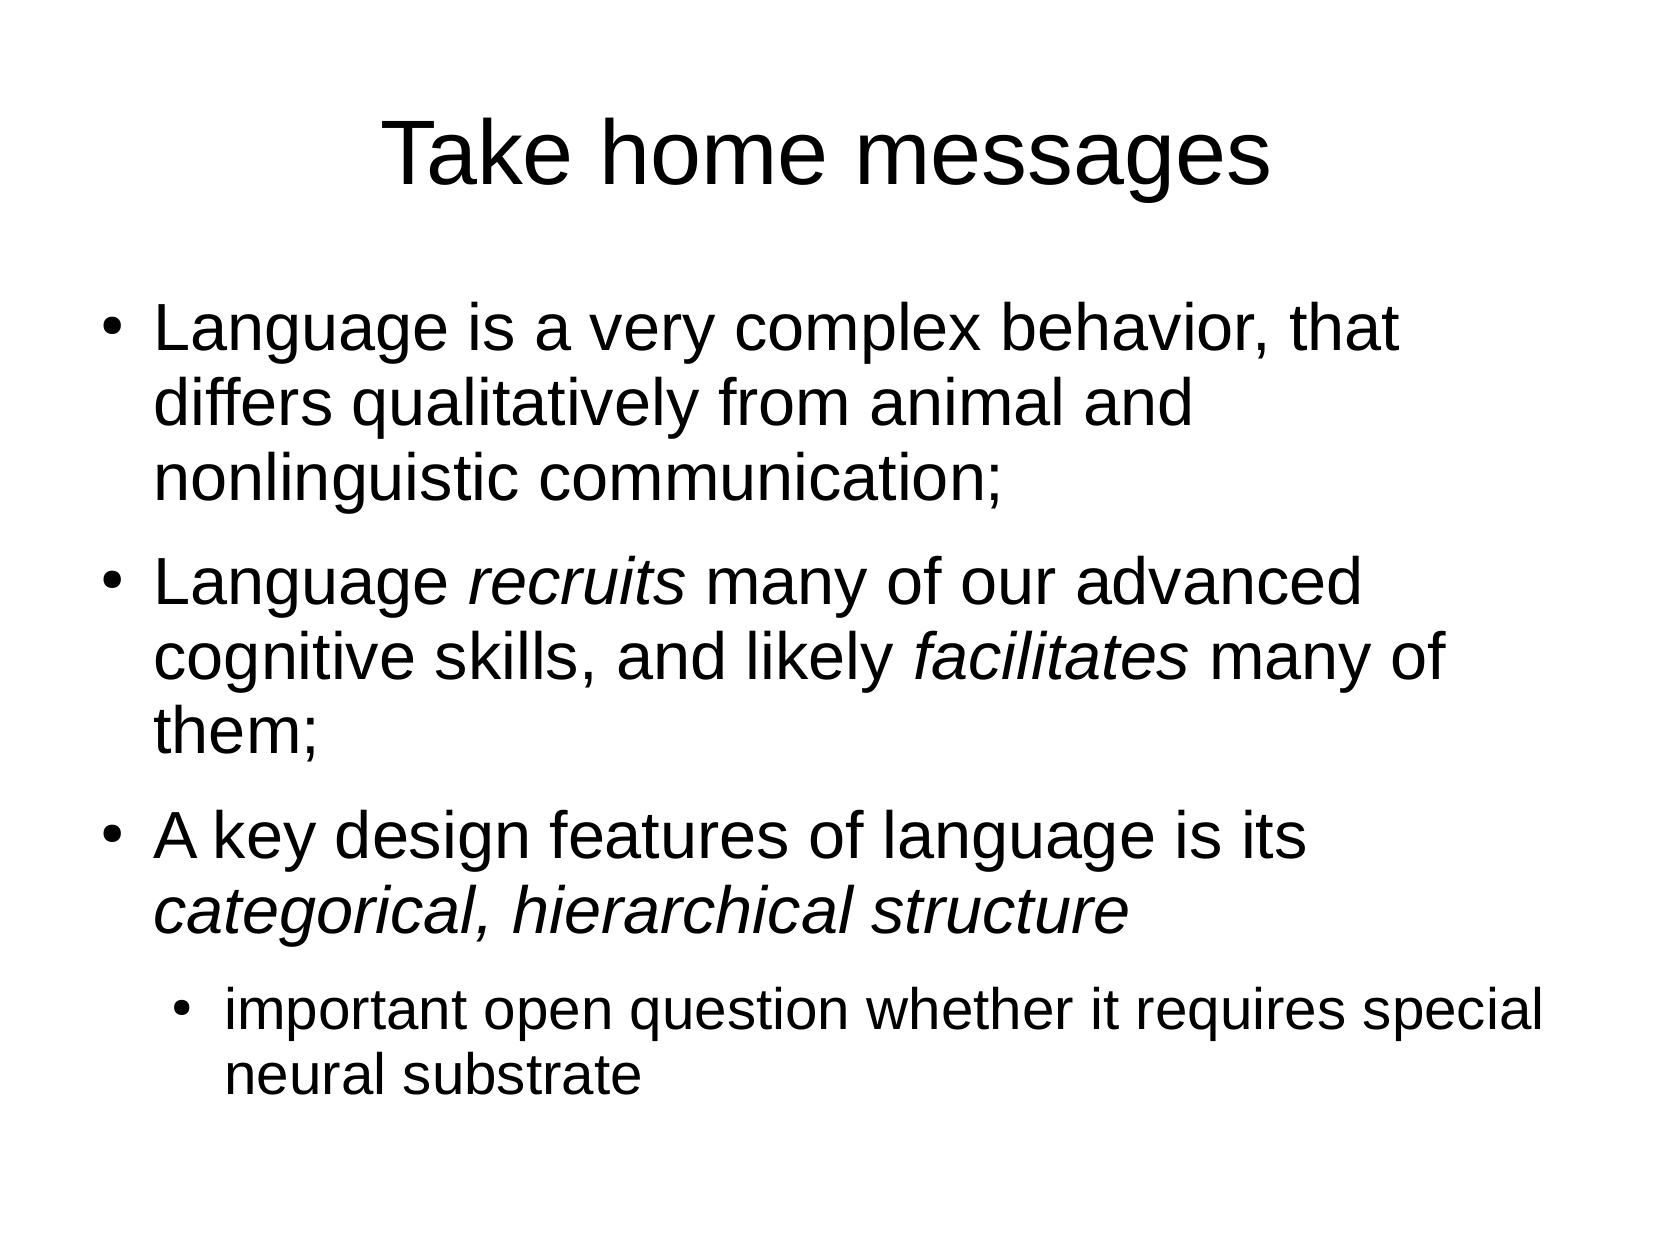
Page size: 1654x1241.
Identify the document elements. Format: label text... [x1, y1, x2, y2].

list Language is a very complex behavior, that differs qualitatively from animal and nonlinguistic communication; Language recruits many of our advanced cognitive skills, and likely facilitates many of them; A key design features of language is its categorical, hierarchical structure important open question whether it requires special neural substrate [82, 290, 1571, 1107]
title Take home messages [82, 56, 1571, 250]
